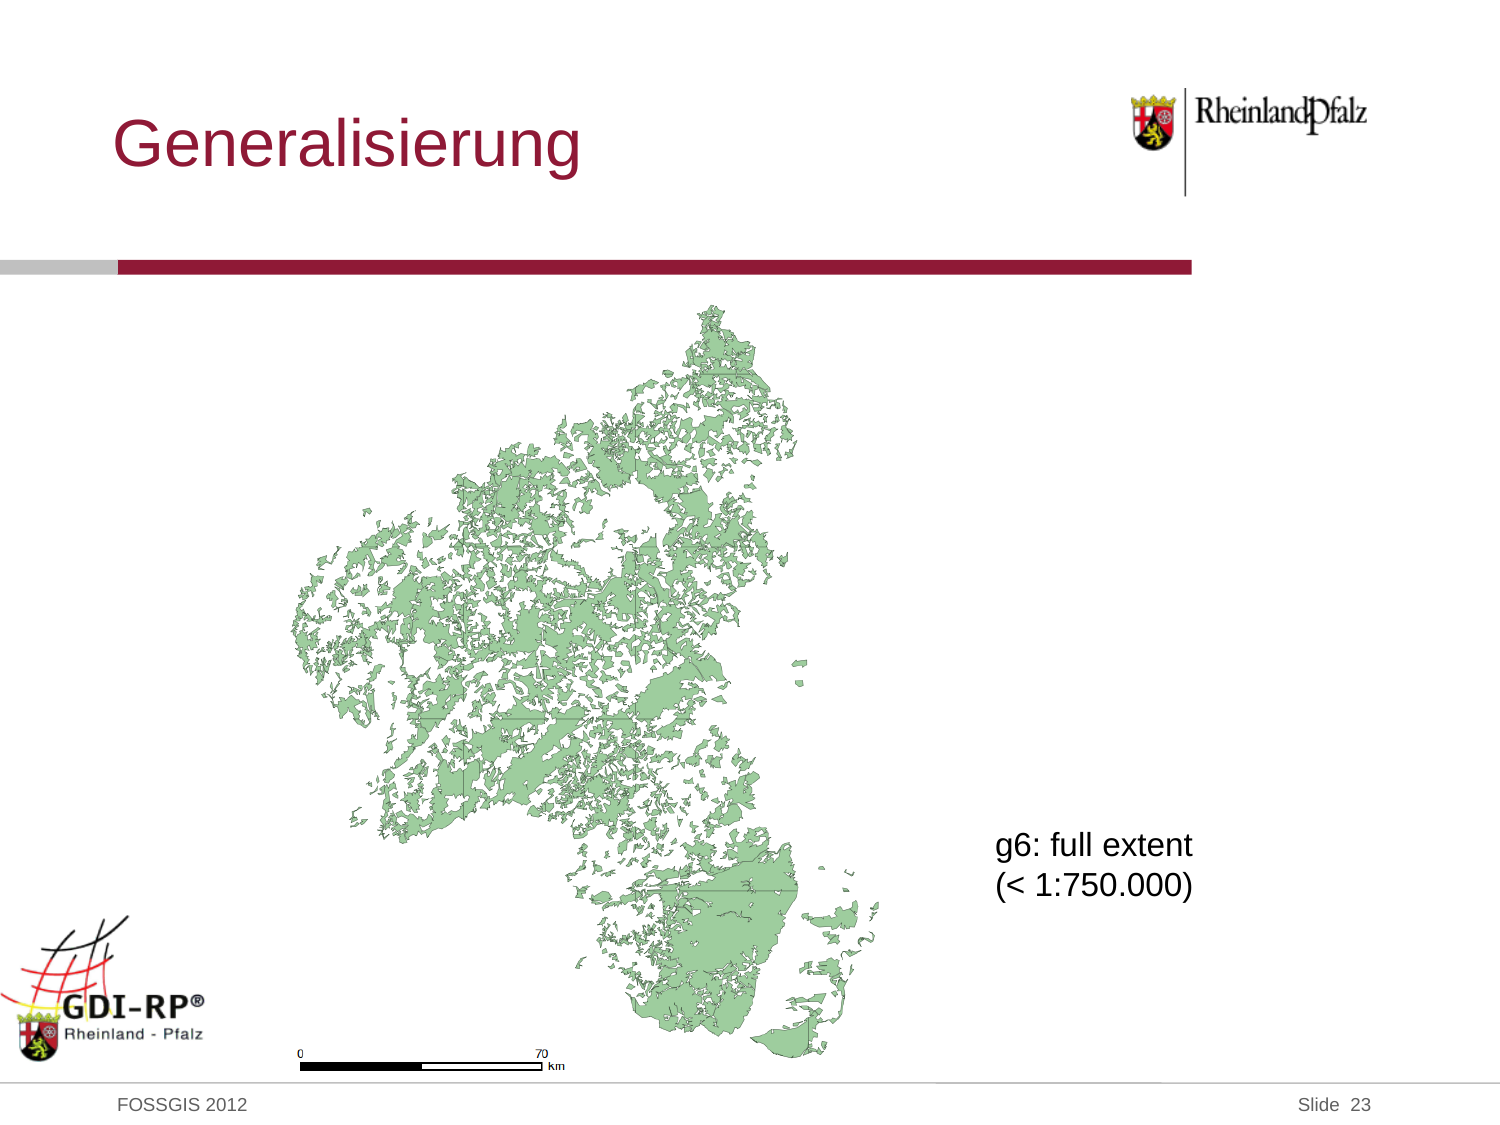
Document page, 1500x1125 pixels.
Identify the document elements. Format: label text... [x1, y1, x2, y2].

text_box g6: full extent (< 1:750.000) [980, 815, 1401, 911]
picture [1131, 88, 1447, 198]
title Generalisierung [112, 63, 1071, 224]
picture [288, 296, 903, 1080]
picture [0, 915, 207, 1063]
